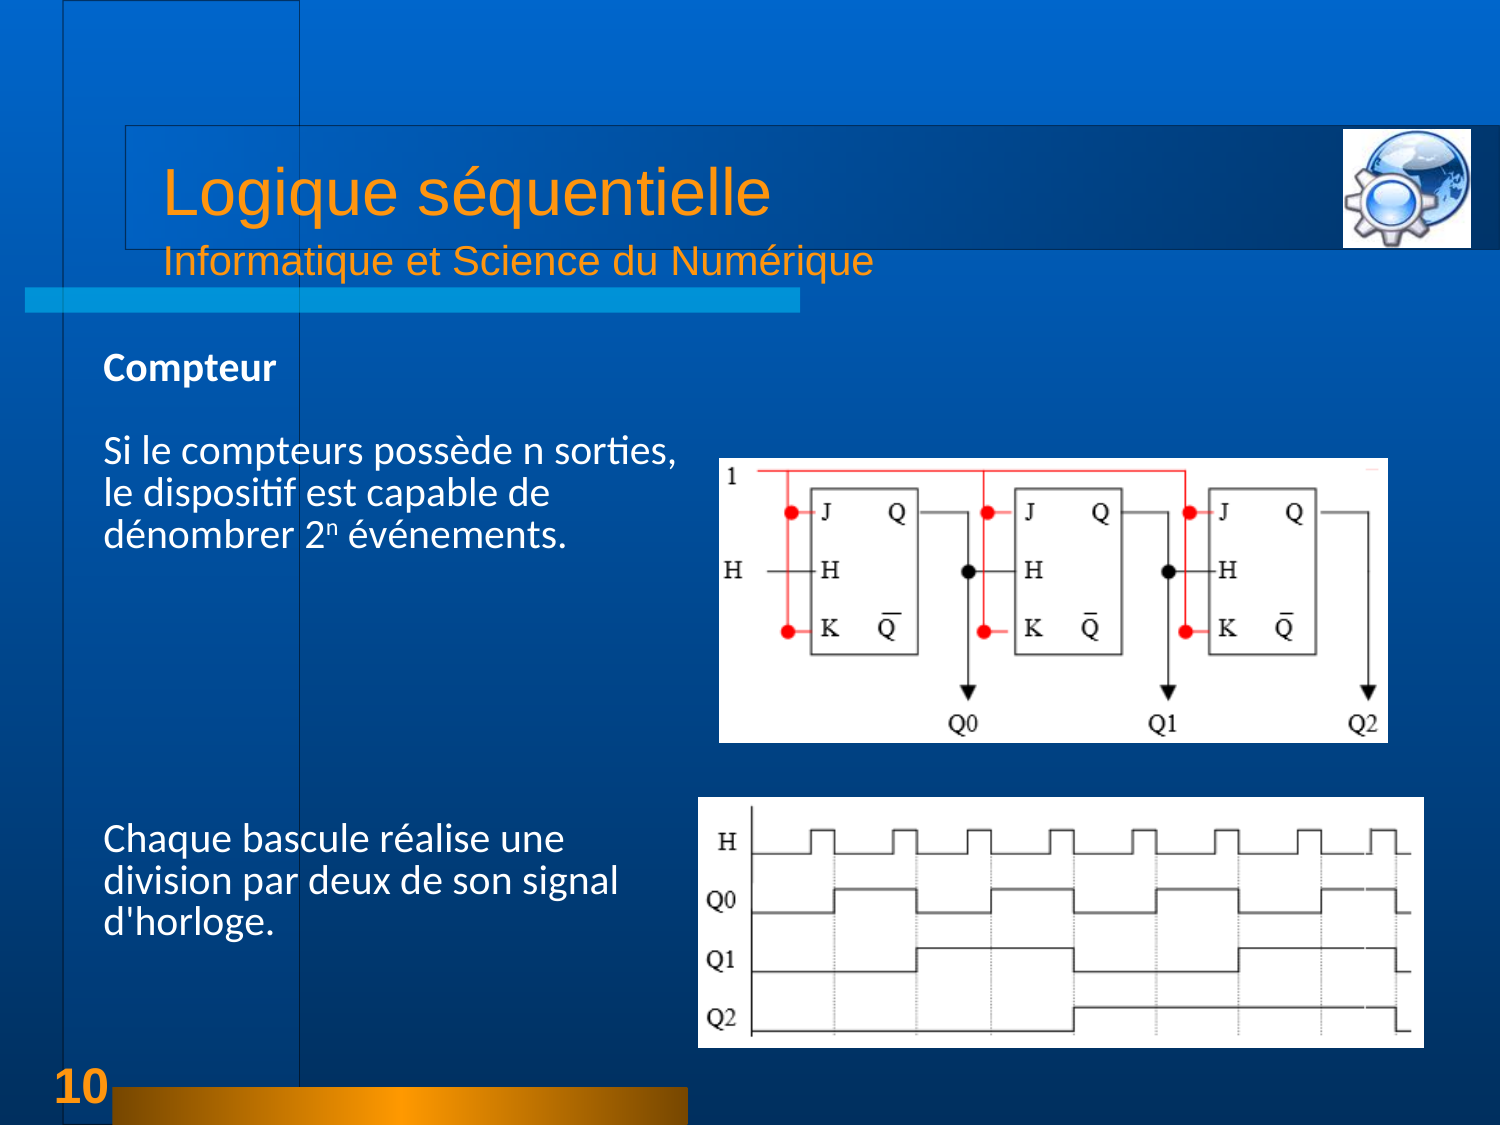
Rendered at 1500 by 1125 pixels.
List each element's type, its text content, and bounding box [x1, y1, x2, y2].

text_box Chaque bascule réalise une division par deux de son signal d'horloge. [88, 813, 680, 1063]
picture [698, 797, 1424, 1048]
picture [1343, 129, 1471, 248]
picture [719, 458, 1388, 743]
text_box Compteur Si le compteurs possède n sorties, le dispositif est capable de dénombrer 2n événements. [88, 342, 709, 614]
